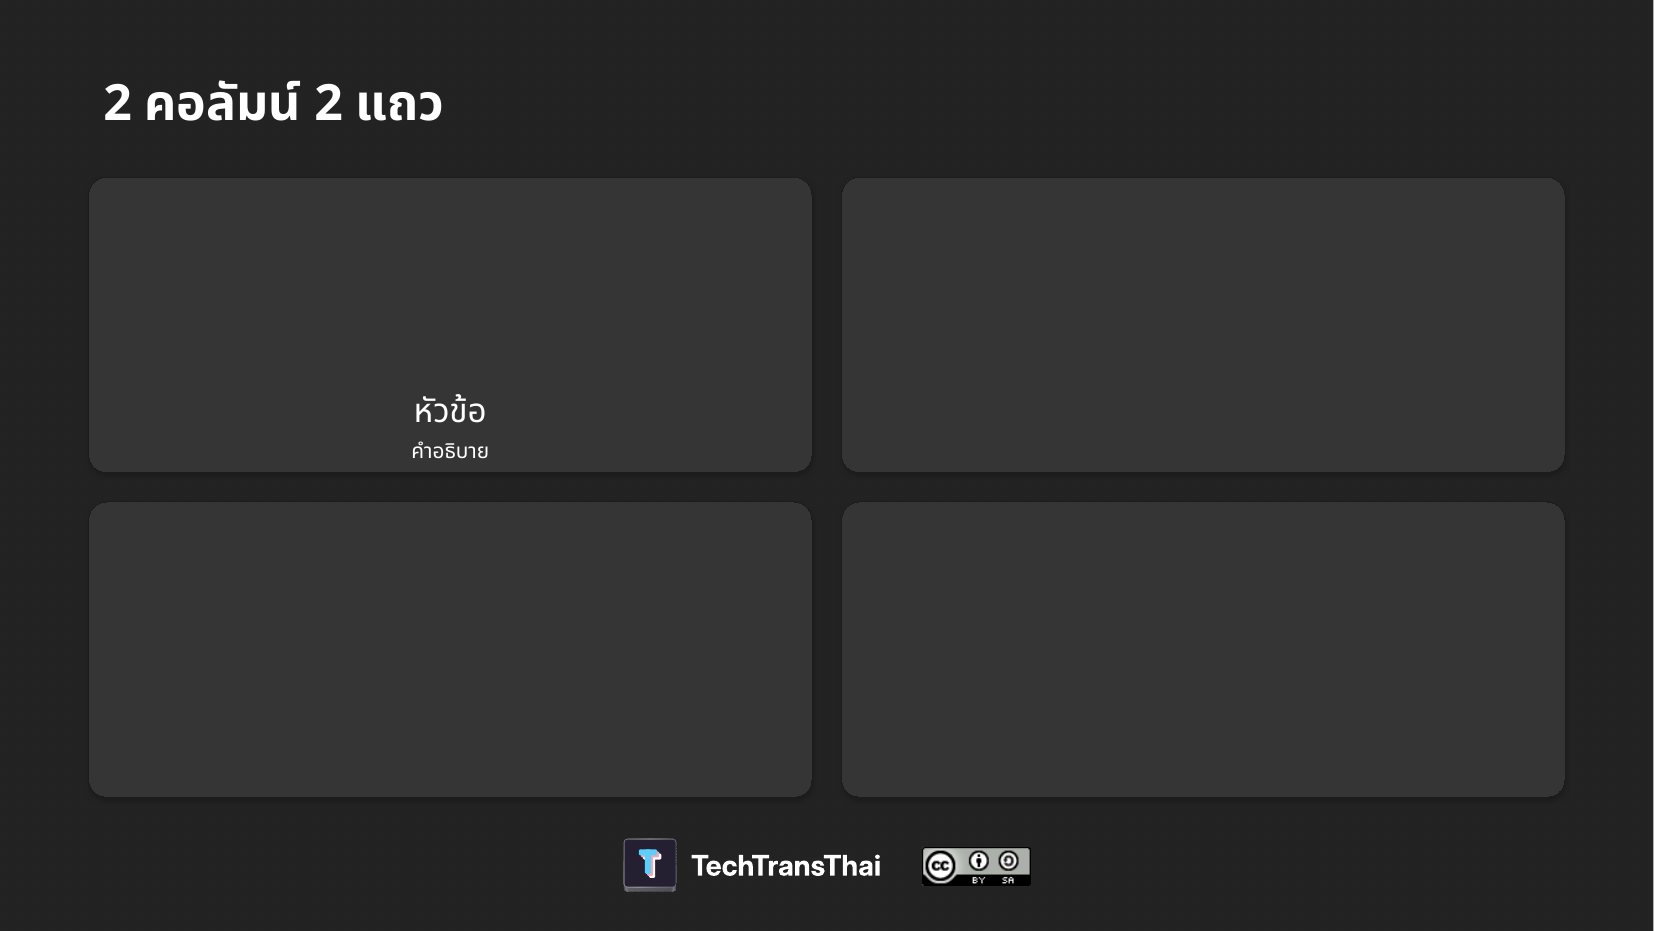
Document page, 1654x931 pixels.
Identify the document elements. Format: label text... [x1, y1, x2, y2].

text_box [841, 177, 1566, 473]
text_box [88, 501, 813, 798]
text_box หัวข้อ คำอธิบาย [88, 177, 813, 473]
text_box 2 คอลัมน์ 2 แถว [88, 59, 798, 178]
text_box [841, 501, 1566, 798]
picture [0, 0, 1654, 931]
